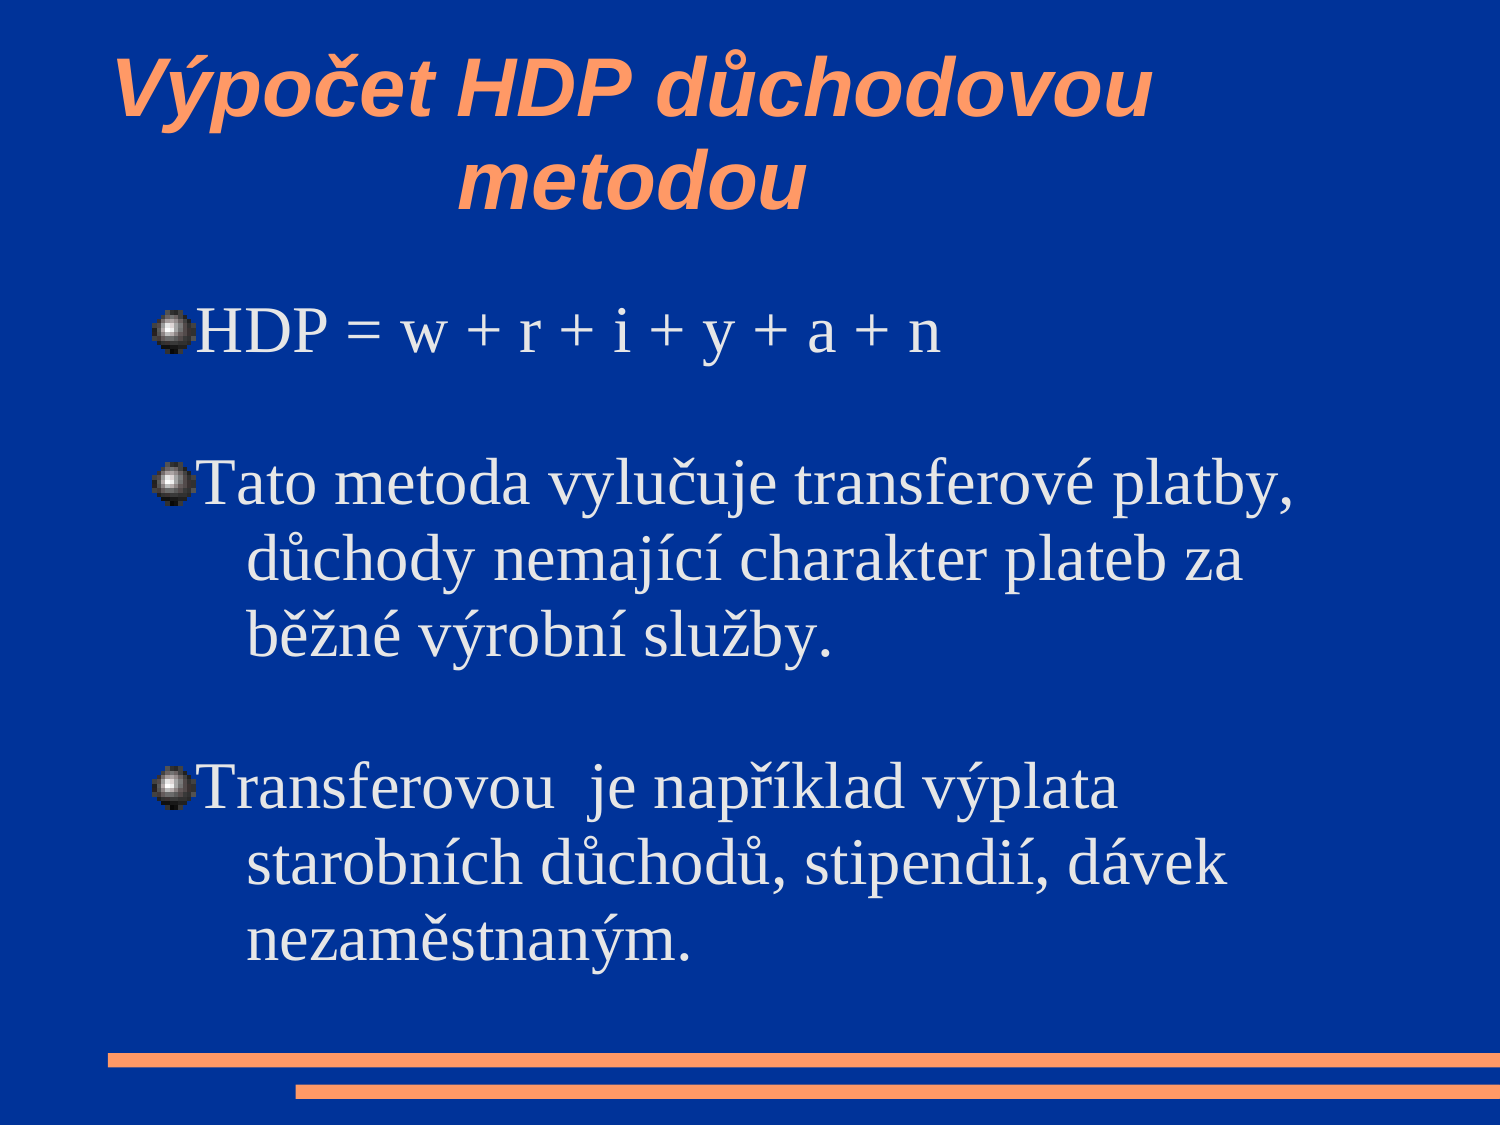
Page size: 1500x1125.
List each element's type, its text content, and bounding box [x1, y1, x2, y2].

title Výpočet HDP důchodovou metodou [110, 42, 1390, 229]
list HDP = w + r + i + y + a + n Tato metoda vylučuje transferové platby, důchody nemající charakter plateb za běžné výrobní služby. Transferovou je například výplata starobních důchodů, stipendií, dávek nezaměstnaným. [110, 292, 1415, 1011]
